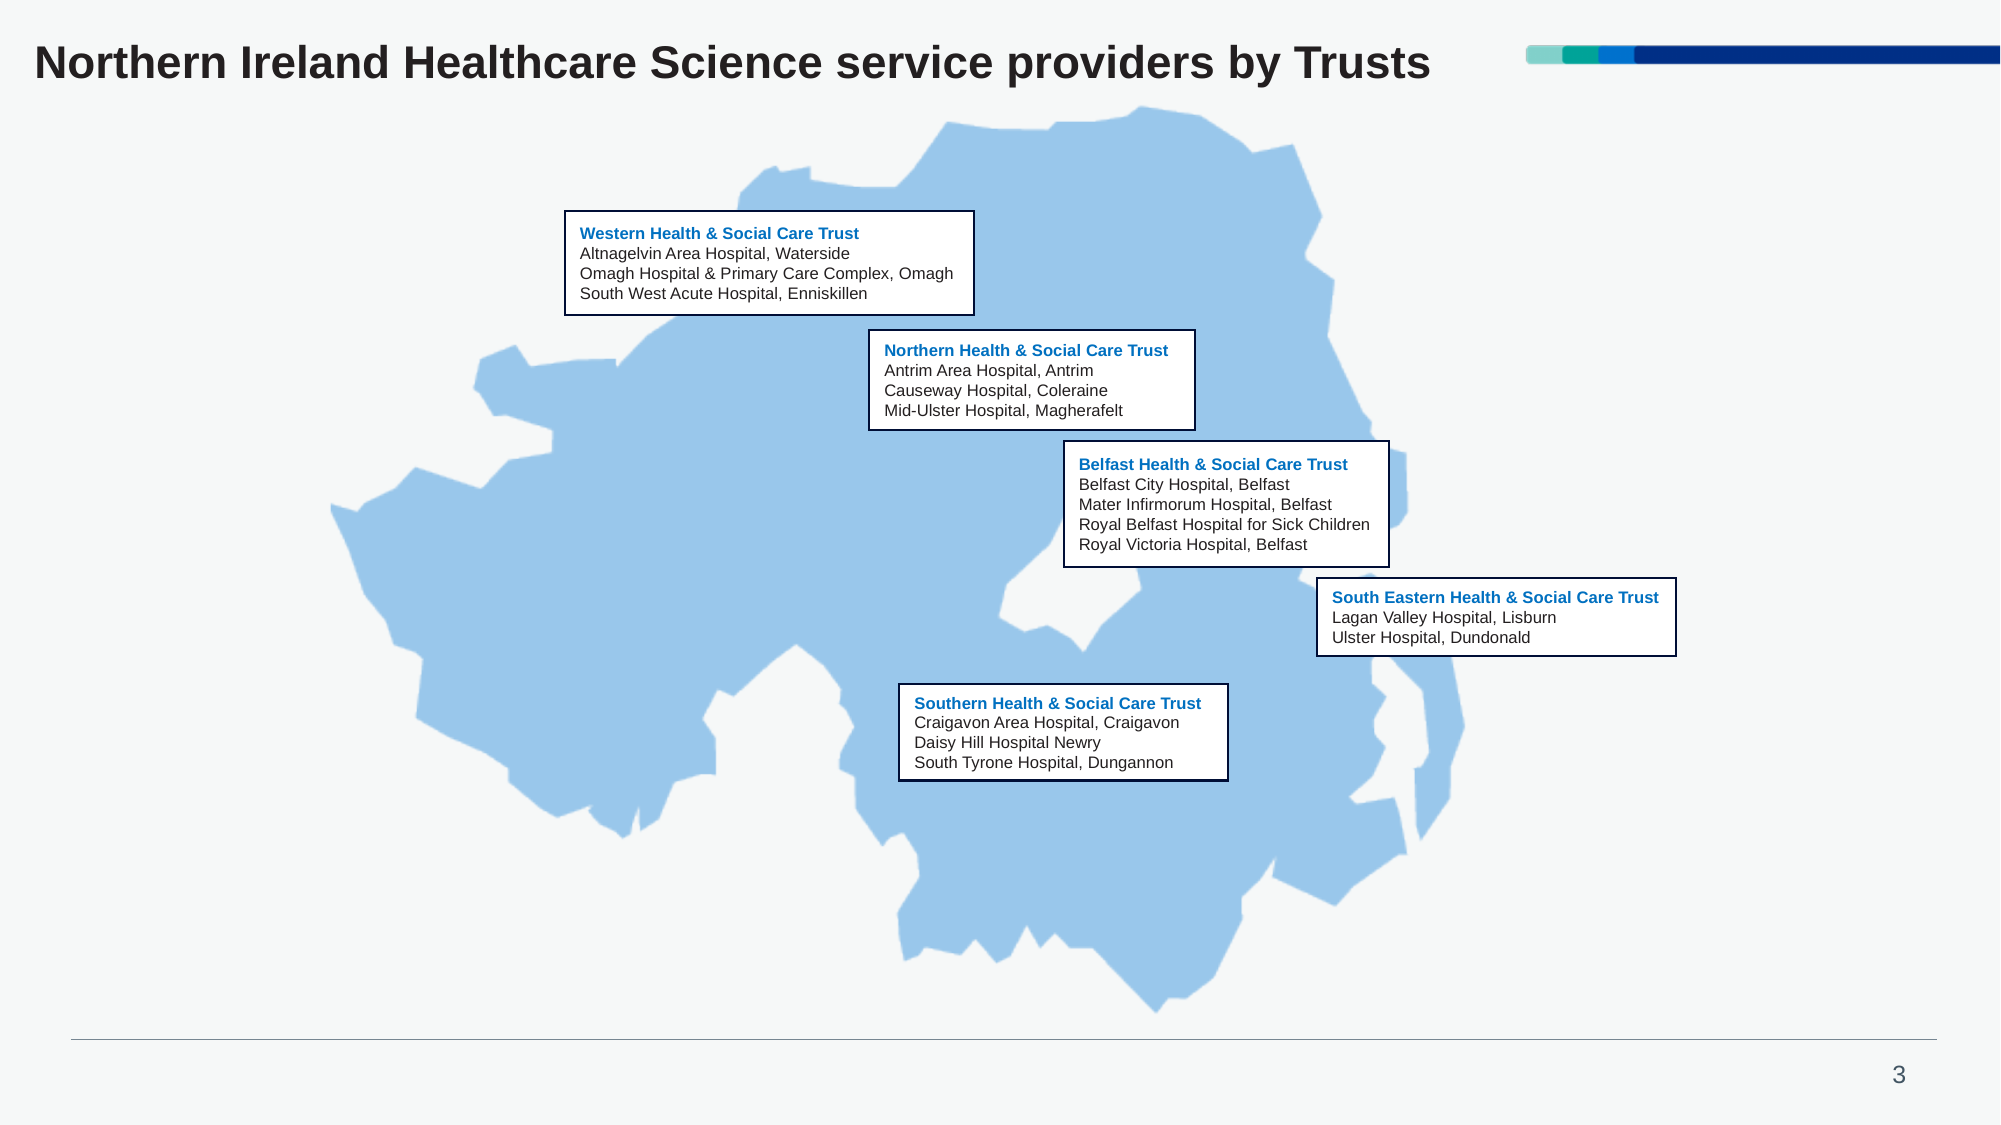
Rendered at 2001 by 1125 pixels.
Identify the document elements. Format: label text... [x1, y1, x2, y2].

text_box Northern Ireland Healthcare Science service providers by Trusts [19, 25, 1497, 96]
text_box Belfast Health & Social Care Trust Belfast City Hospital, Belfast Mater Infirmorum Hospital, Belfast Royal Belfast Hospital for Sick Children Royal Victoria Hospital, Belfast [1064, 441, 1389, 567]
text_box Northern Health & Social Care Trust Antrim Area Hospital, Antrim Causeway Hospital, Coleraine Mid-Ulster Hospital, Magherafelt [869, 330, 1195, 430]
text_box Southern Health & Social Care Trust Craigavon Area Hospital, Craigavon Daisy Hill Hospital Newry South Tyrone Hospital, Dungannon [899, 684, 1228, 781]
picture [317, 96, 1480, 1031]
text_box Western Health & Social Care Trust Altnagelvin Area Hospital, Waterside Omagh Hospital & Primary Care Complex, Omagh South West Acute Hospital, Enniskillen [565, 211, 974, 315]
text_box South Eastern Health & Social Care Trust Lagan Valley Hospital, Lisburn Ulster Hospital, Dundonald [1317, 578, 1676, 656]
